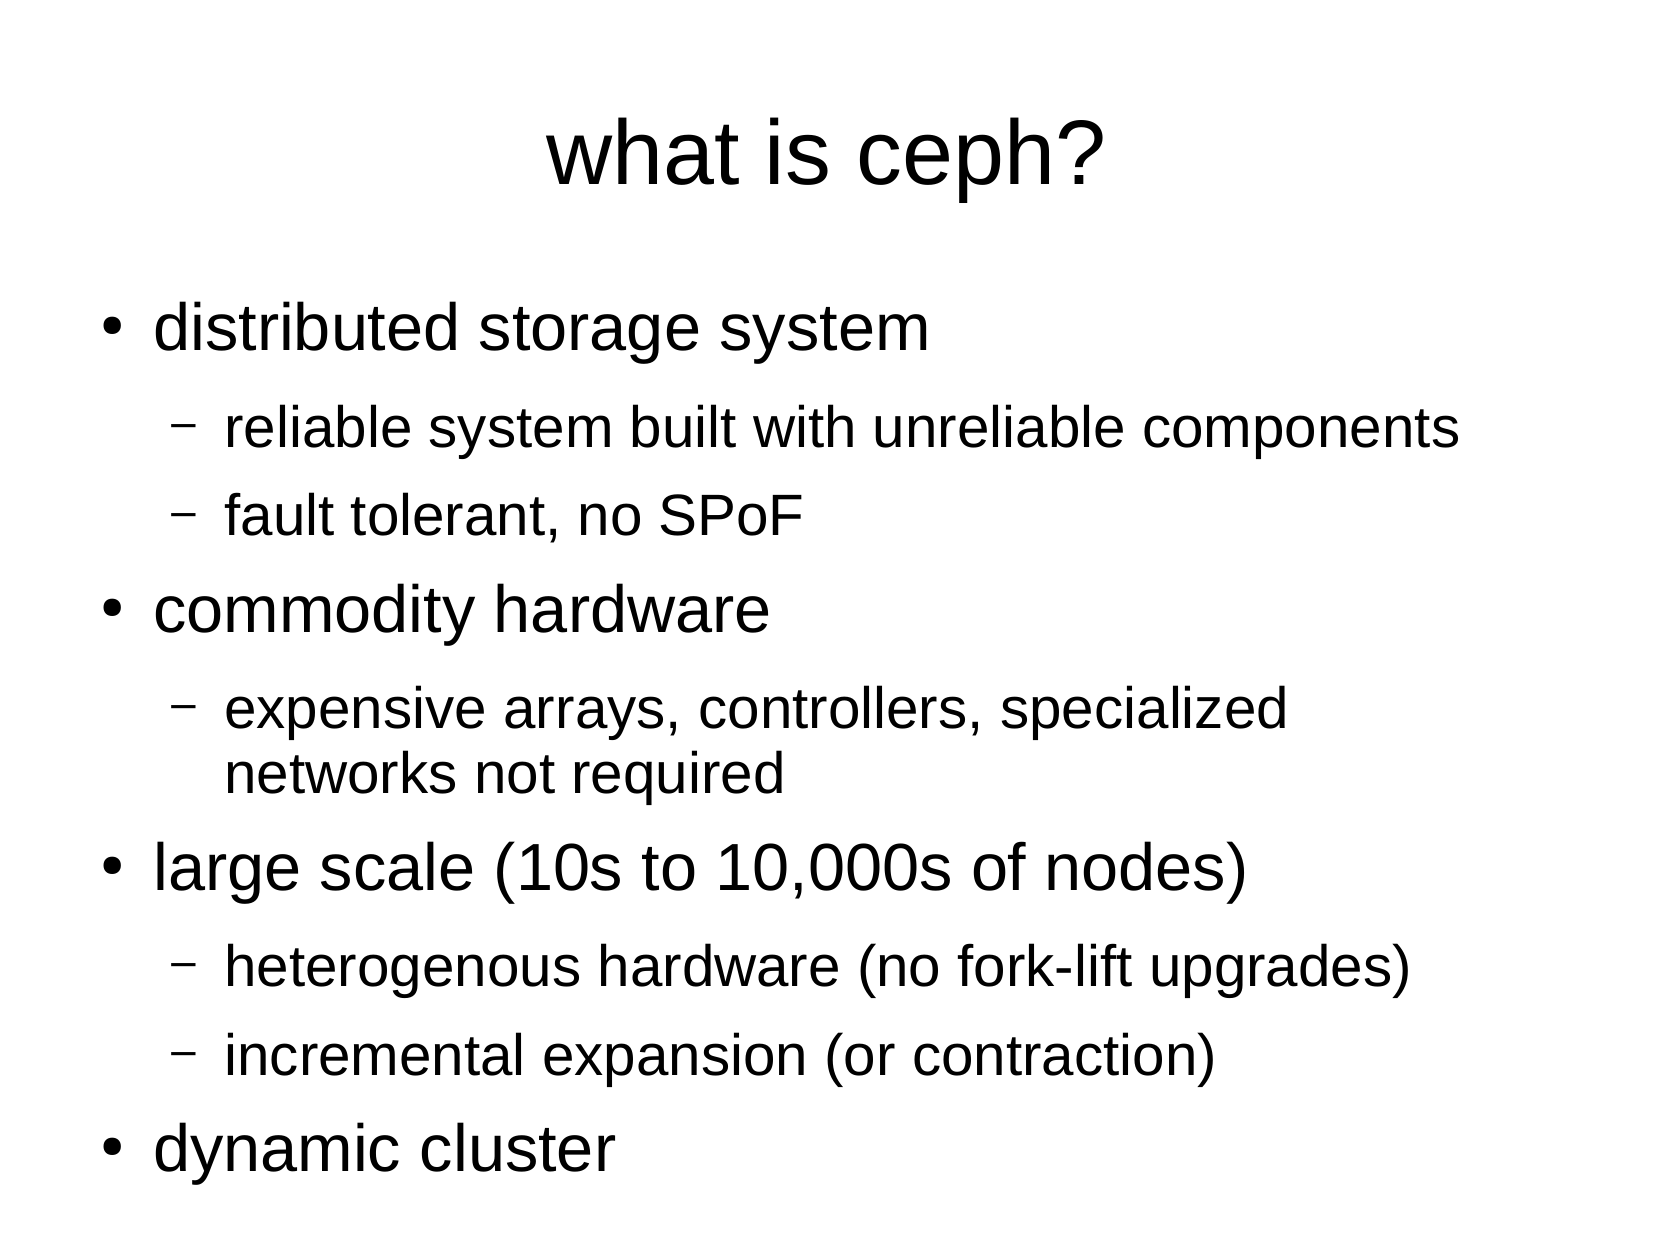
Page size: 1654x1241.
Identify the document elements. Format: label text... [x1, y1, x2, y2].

title what is ceph? [82, 49, 1571, 257]
list distributed storage system reliable system built with unreliable components fault tolerant, no SPoF commodity hardware expensive arrays, controllers, specialized networks not required large scale (10s to 10,000s of nodes) heterogenous hardware (no fork-lift upgrades) incremental expansion (or contraction) dynamic cluster [82, 290, 1538, 1010]
